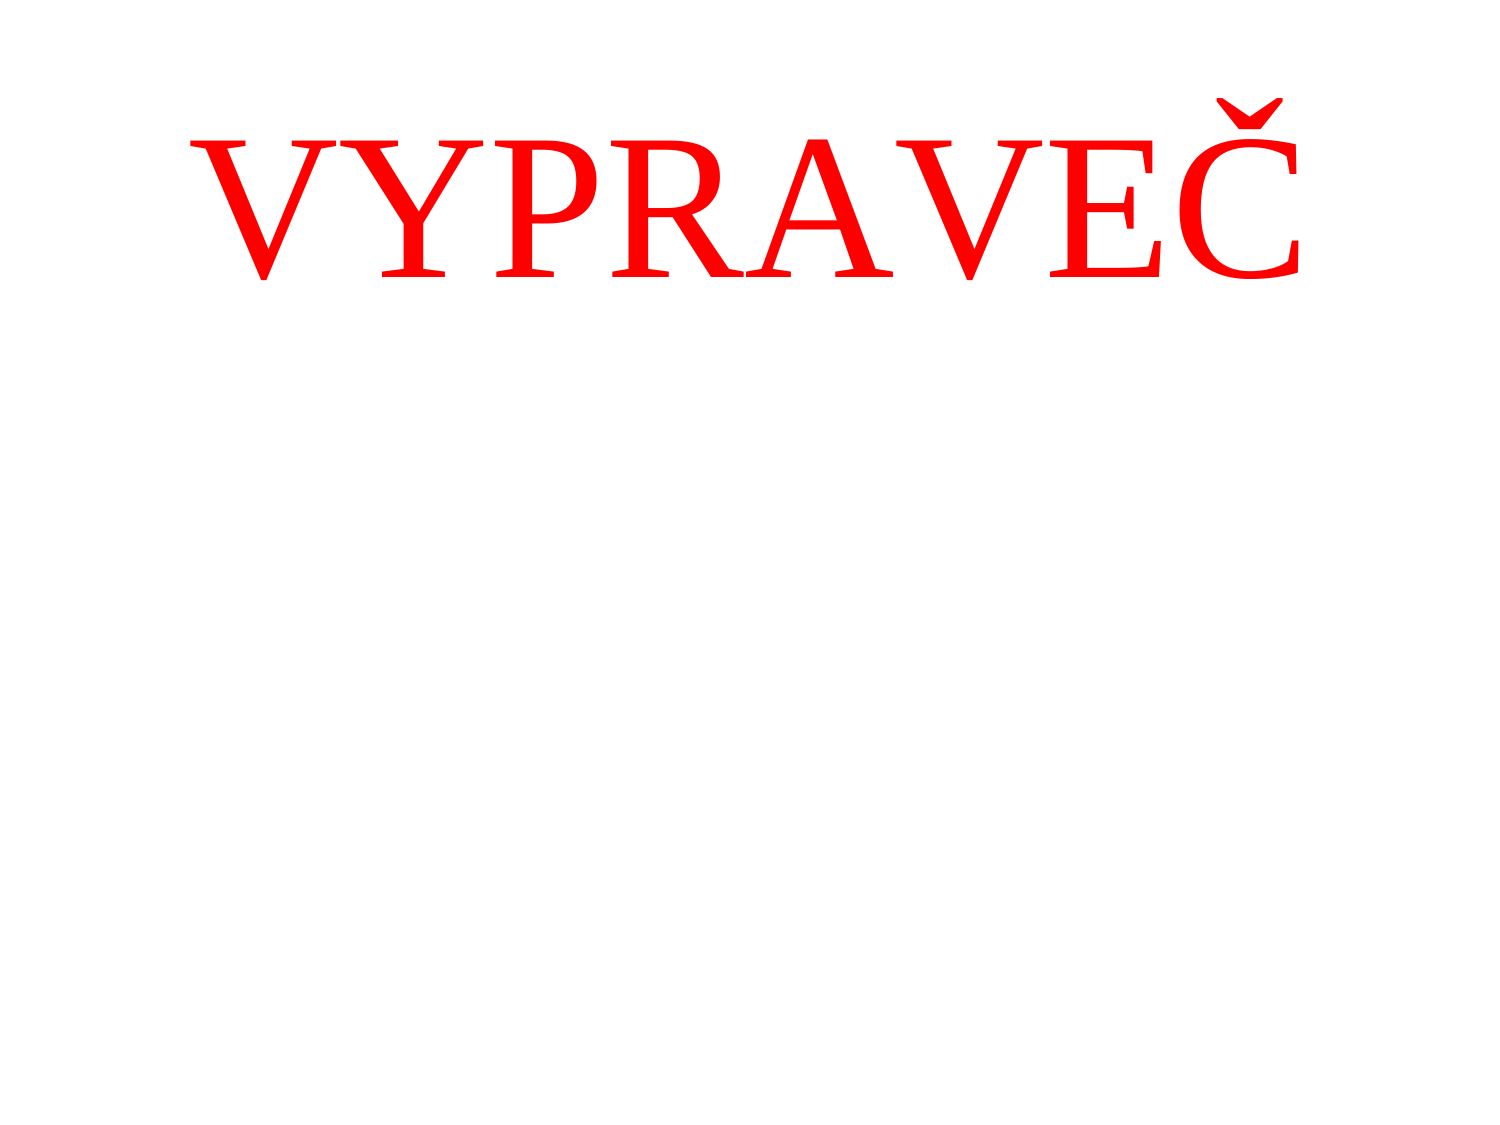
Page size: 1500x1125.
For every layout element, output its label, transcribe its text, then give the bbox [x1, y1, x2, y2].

title VYPRAVEČ [112, 61, 1388, 327]
